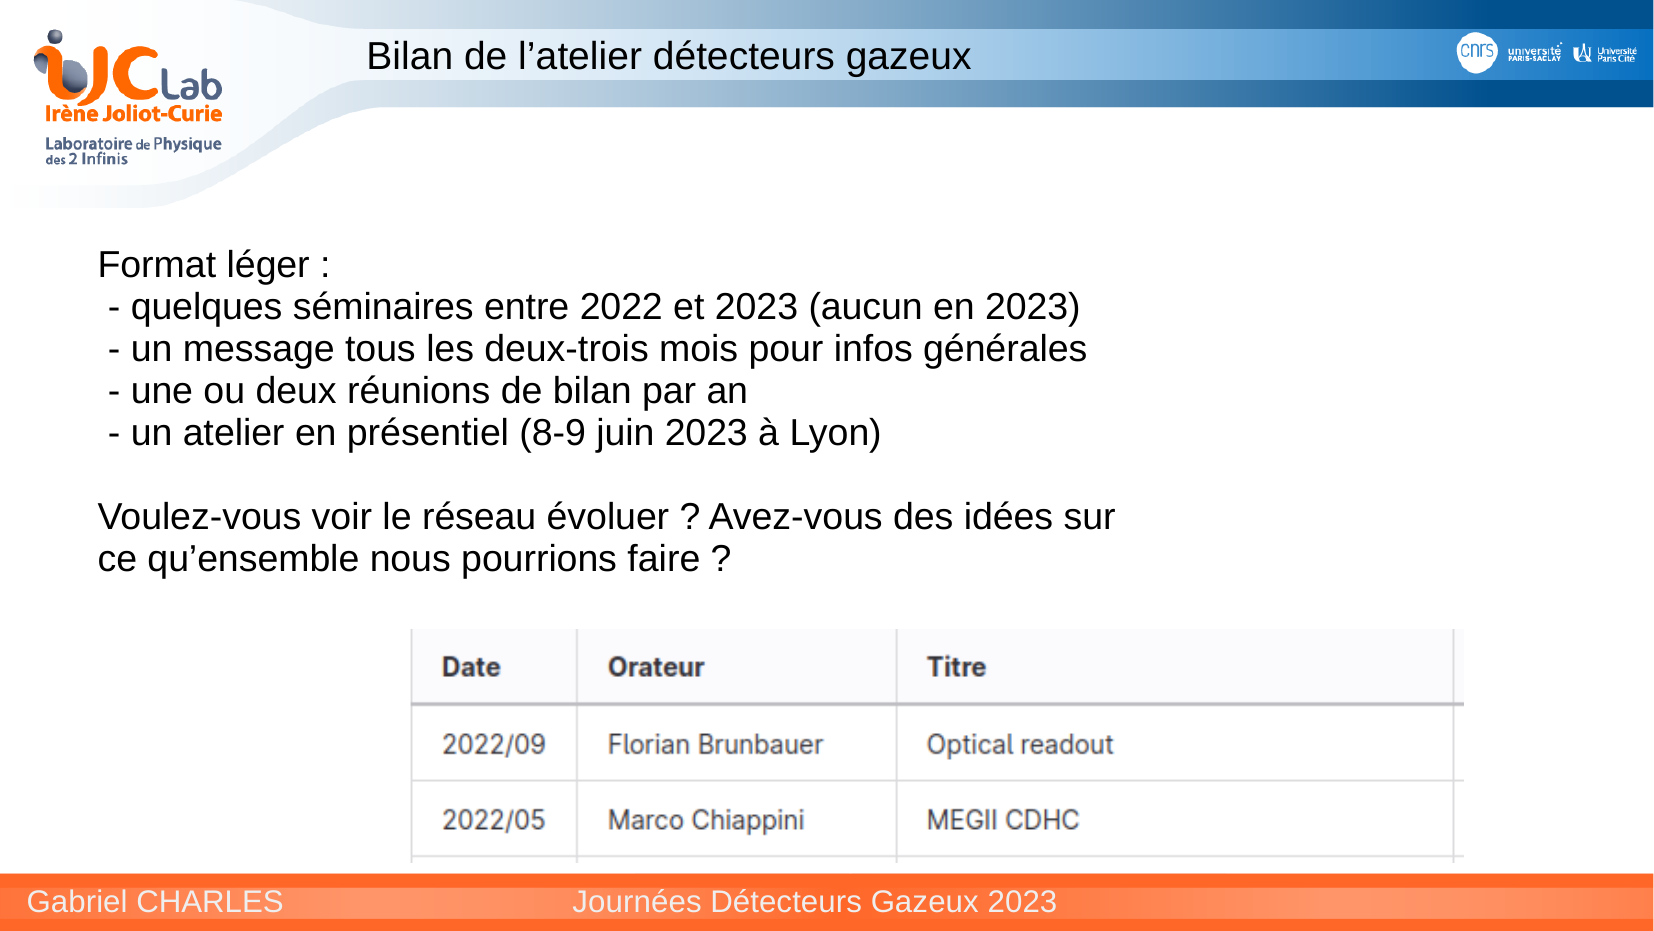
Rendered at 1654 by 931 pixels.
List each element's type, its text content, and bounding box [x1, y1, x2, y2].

picture [0, 0, 1654, 254]
picture [389, 629, 1464, 863]
picture [0, 874, 1654, 931]
title Bilan de l’atelier détecteurs gazeux [351, 22, 1225, 90]
text_box Format léger : - quelques séminaires entre 2022 et 2023 (aucun en 2023) - un message tous les deux-trois mois pour infos générales - une ou deux réunions de bilan par an - un atelier en présentiel (8-9 juin 2023 à Lyon) Voulez-vous voir le réseau évoluer ? Avez-vous des idées sur ce qu’ensemble nous pourrions faire ? [82, 236, 1146, 587]
